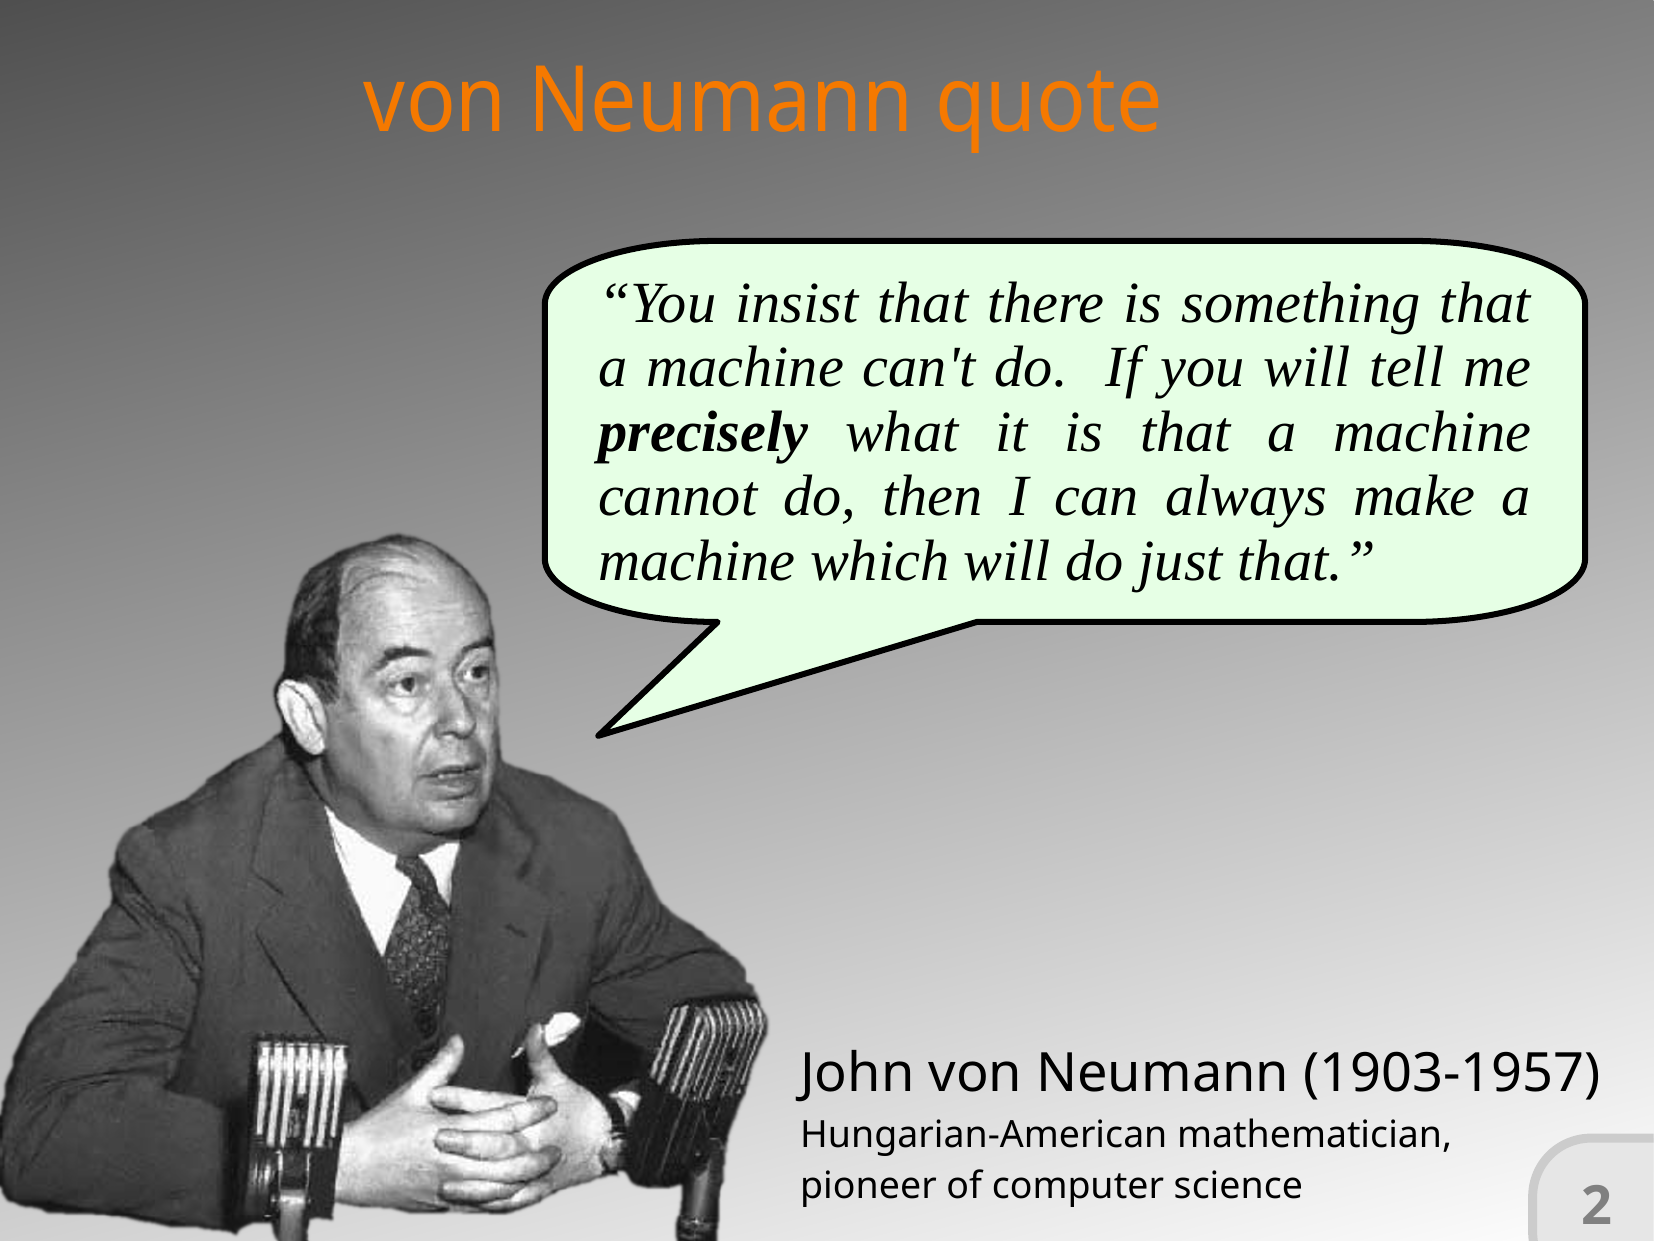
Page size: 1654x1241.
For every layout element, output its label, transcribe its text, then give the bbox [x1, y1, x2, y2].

picture [0, 490, 772, 1241]
text_box “You insist that there is something that a machine can't do. If you will tell me precisely what it is that a machine cannot do, then I can always make a machine which will do just that.” [544, 240, 1586, 684]
text_box John von Neumann (1903-1957) Hungarian-American mathematician, pioneer of computer science [785, 1025, 1654, 1241]
title von Neumann quote [65, 0, 1462, 193]
